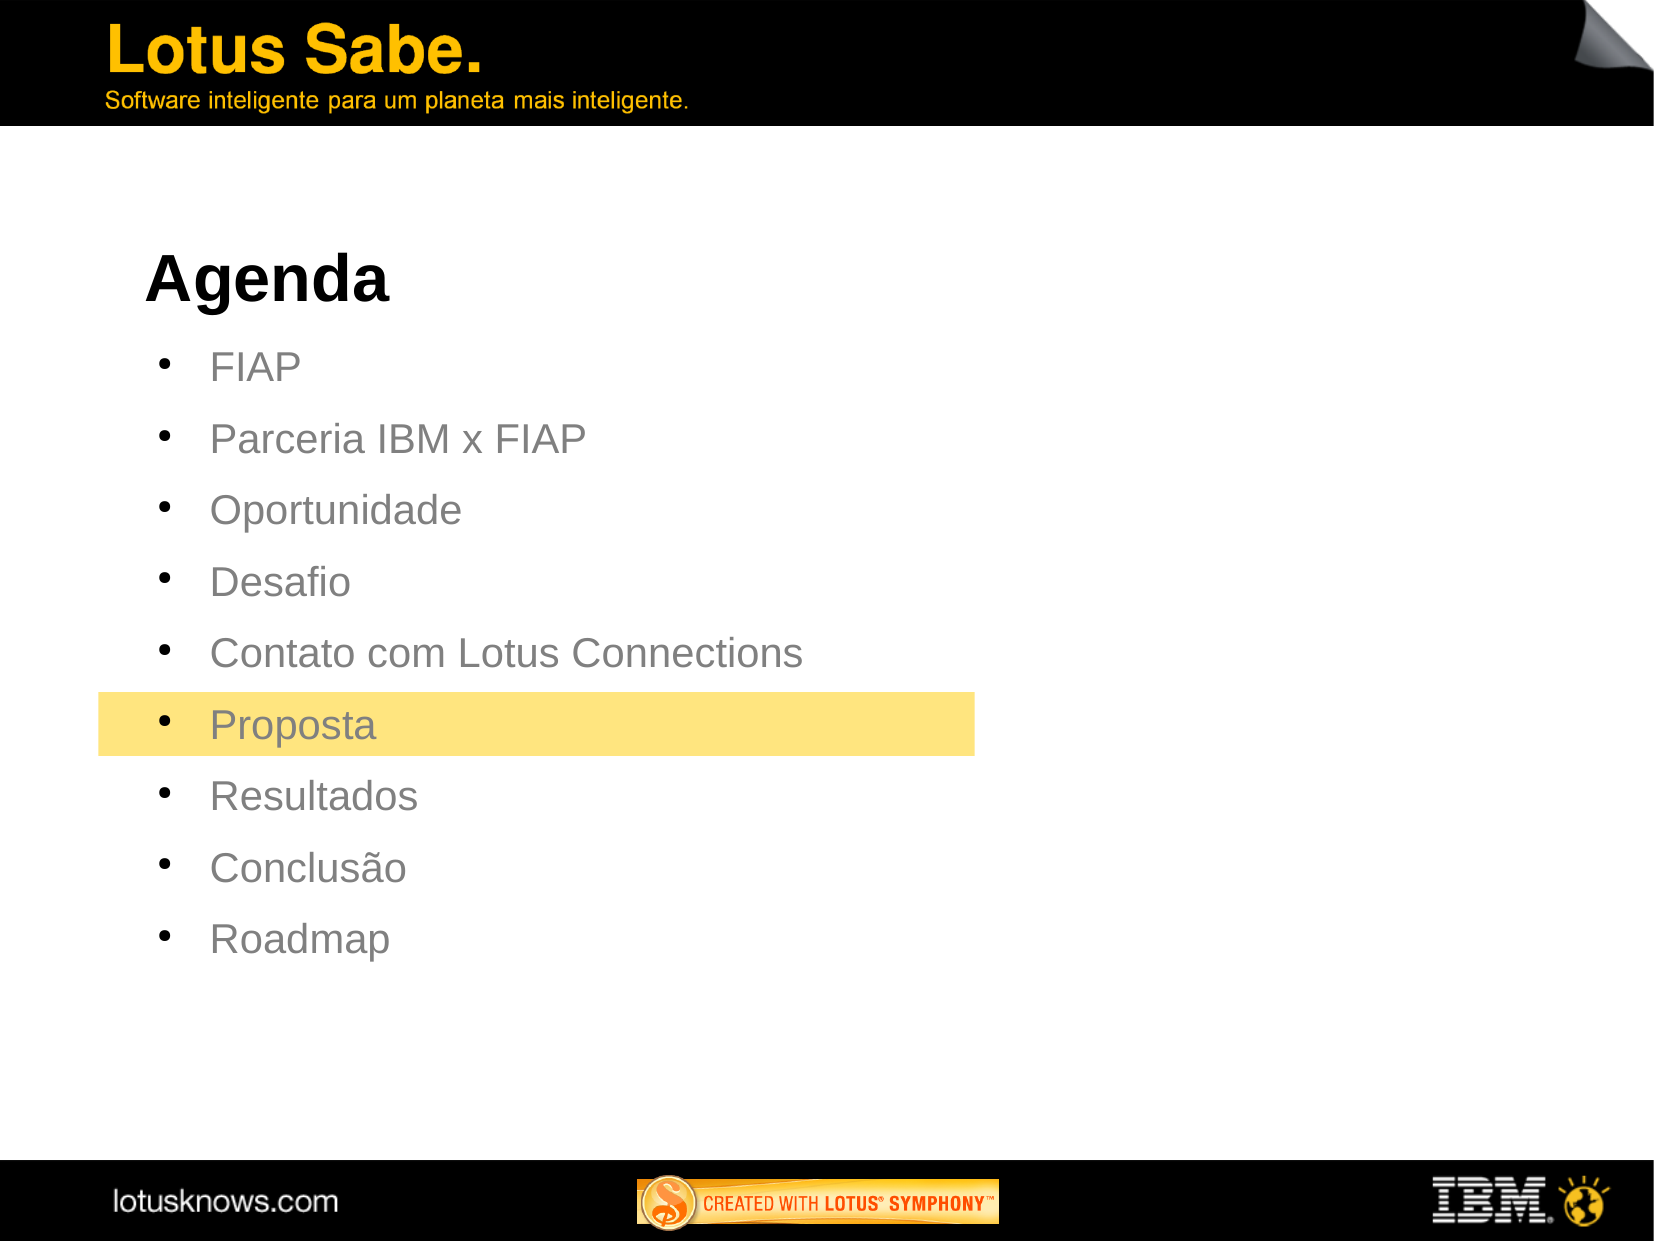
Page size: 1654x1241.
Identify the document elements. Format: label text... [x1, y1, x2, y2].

list FIAP Parceria IBM x FIAP Oportunidade Desafio Contato com Lotus Connections Proposta Resultados Conclusão Roadmap [139, 338, 1552, 988]
title Agenda [145, 143, 1513, 316]
text_box [98, 692, 139, 756]
picture [0, 1160, 1654, 1241]
picture [0, 0, 1654, 126]
